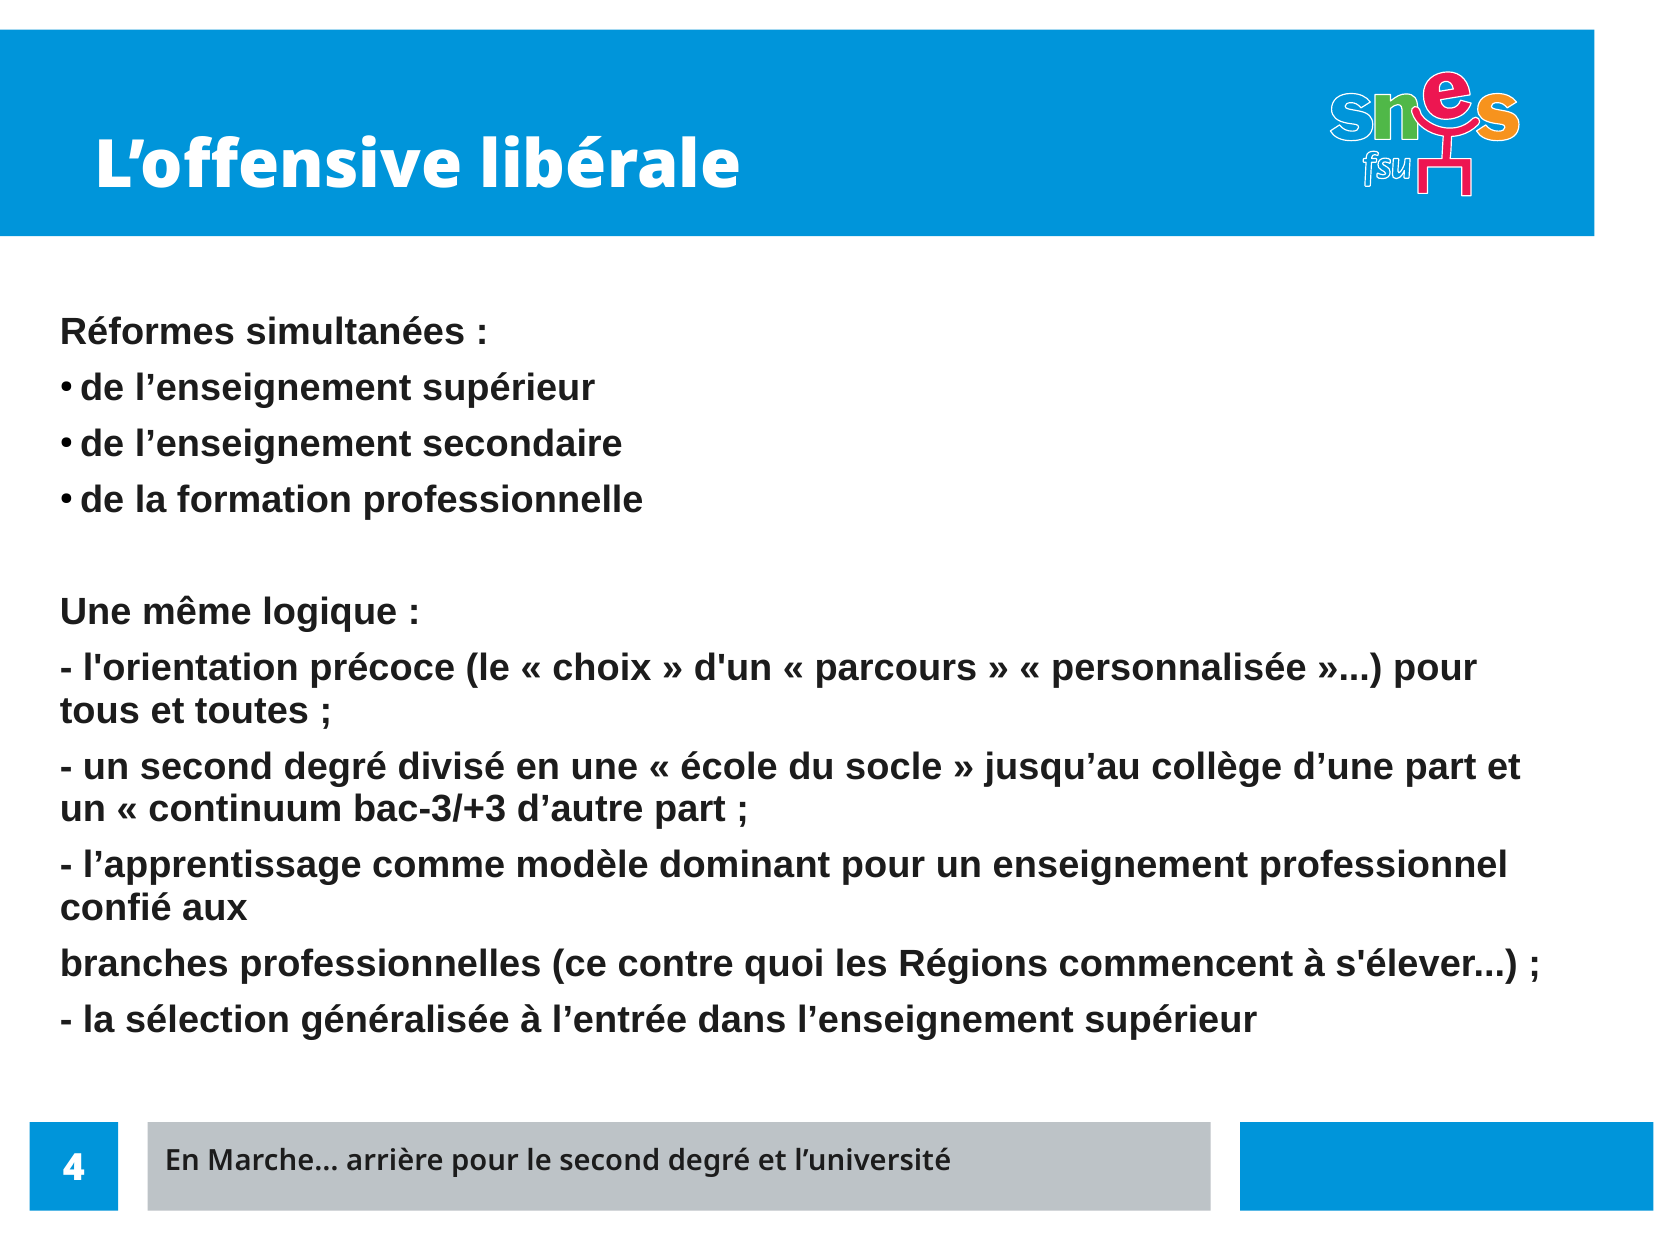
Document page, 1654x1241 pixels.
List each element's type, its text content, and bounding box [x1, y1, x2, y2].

list En Marche… arrière pour le second degré et l’université [164, 1139, 1183, 1217]
title L’offensive libérale [59, 59, 1595, 207]
list Réformes simultanées : de l’enseignement supérieur de l’enseignement secondaire de la formation professionnelle Une même logique : - l'orientation précoce (le « choix » d'un « parcours » « personnalisée »...) pour tous et toutes ; - un second degré divisé en une « école du socle » jusqu’au collège d’une part et un « continuum bac-3/+3 d’autre part ; - l’apprentissage comme modèle dominant pour un enseignement professionnel confié aux branches professionnelles (ce contre quoi les Régions commencent à s'élever...) ; - la sélection généralisée à l’entrée dans l’enseignement supérieur [59, 310, 1566, 1078]
